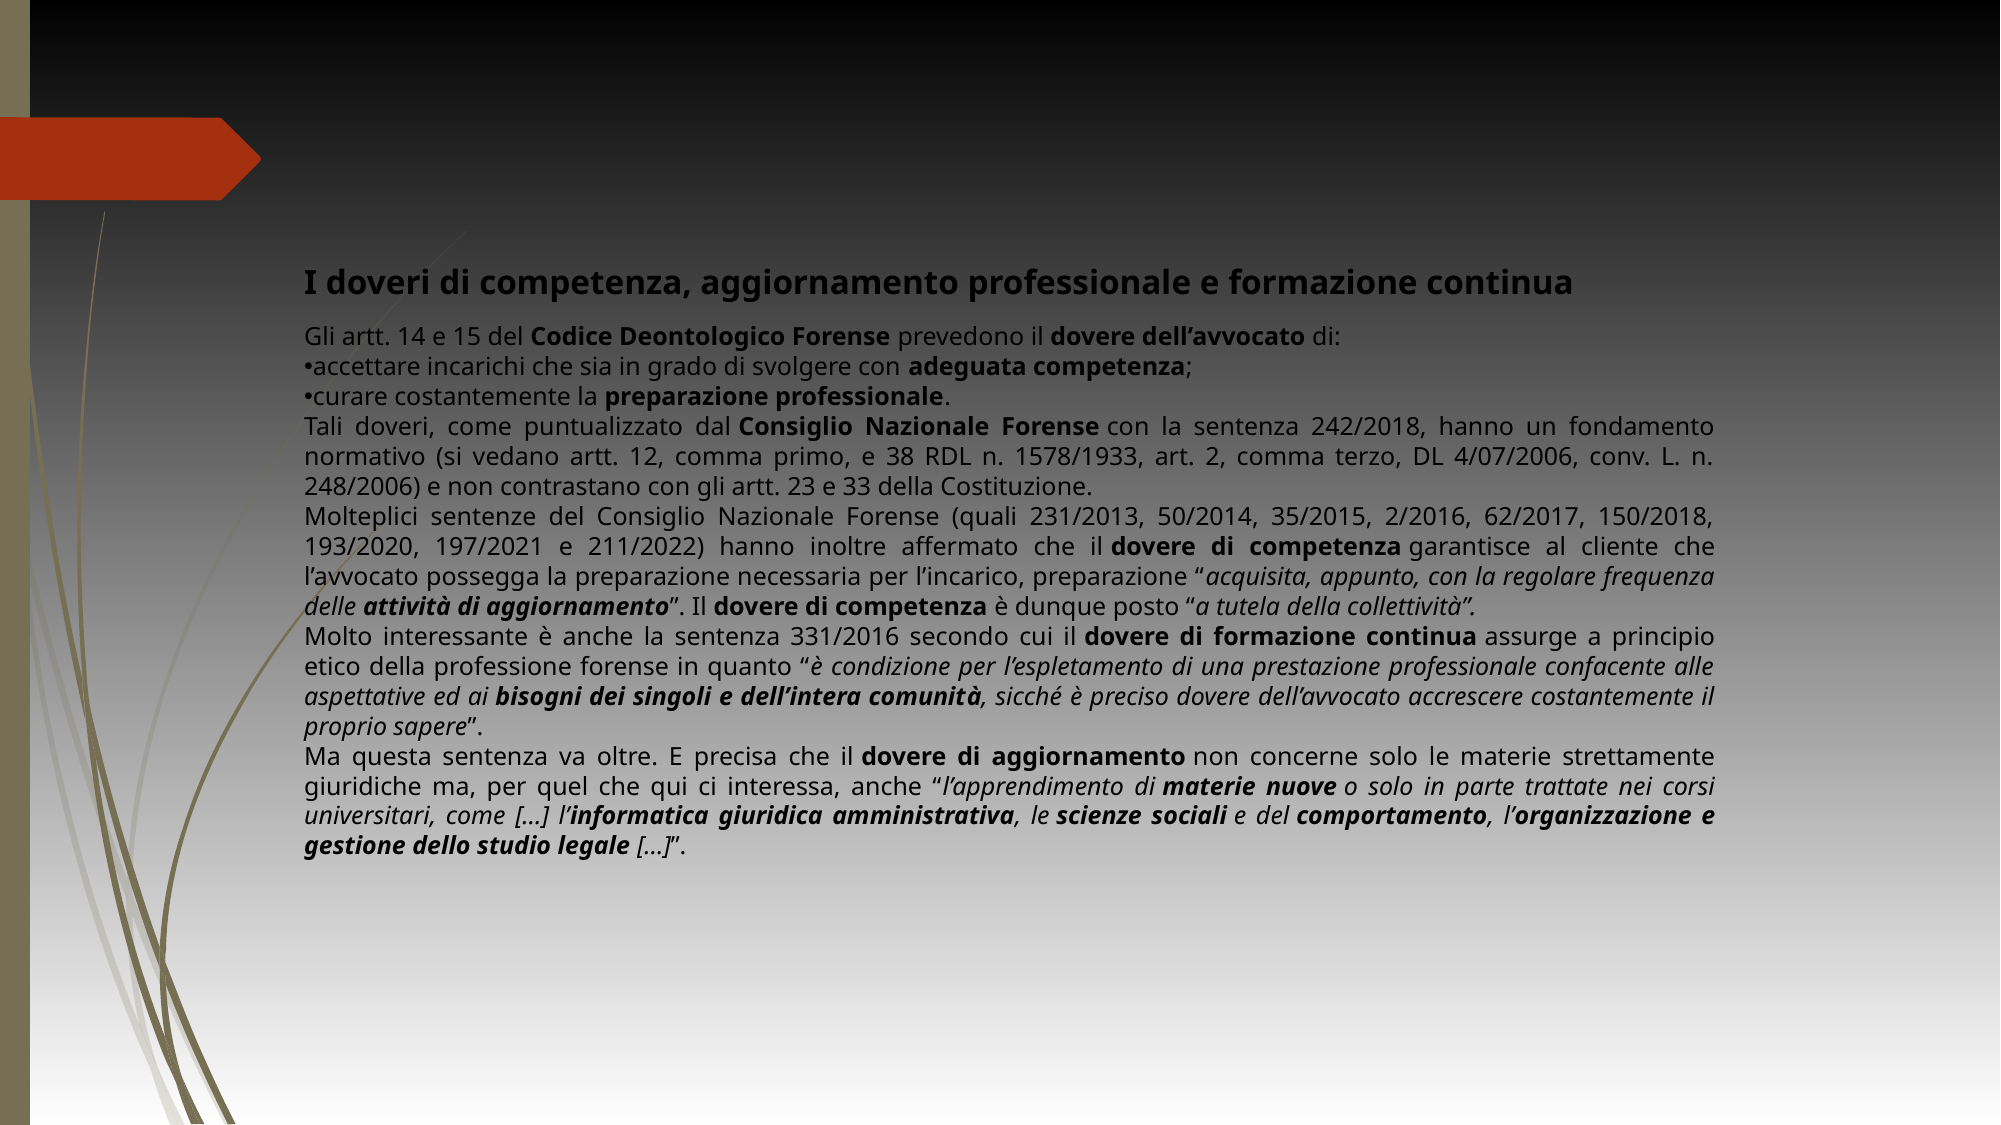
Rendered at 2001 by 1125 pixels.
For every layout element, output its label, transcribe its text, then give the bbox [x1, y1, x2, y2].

list I doveri di competenza, aggiornamento professionale e formazione continua Gli artt. 14 e 15 del Codice Deontologico Forense prevedono il dovere dell’avvocato di: accettare incarichi che sia in grado di svolgere con adeguata competenza; curare costantemente la preparazione professionale. Tali doveri, come puntualizzato dal Consiglio Nazionale Forense con la sentenza 242/2018, hanno un fondamento normativo (si vedano artt. 12, comma primo, e 38 RDL n. 1578/1933, art. 2, comma terzo, DL 4/07/2006, conv. L. n. 248/2006) e non contrastano con gli artt. 23 e 33 della Costituzione. Molteplici sentenze del Consiglio Nazionale Forense (quali 231/2013, 50/2014, 35/2015, 2/2016, 62/2017, 150/2018, 193/2020, 197/2021 e 211/2022) hanno inoltre affermato che il dovere di competenza garantisce al cliente che l’avvocato possegga la preparazione necessaria per l’incarico, preparazione “acquisita, appunto, con la regolare frequenza delle attività di aggiornamento”. Il dovere di competenza è dunque posto “a tutela della collettività”. Molto interessante è anche la sentenza 331/2016 secondo cui il dovere di formazione continua assurge a principio etico della professione forense in quanto “è condizione per l’espletamento di una prestazione professionale confacente alle aspettative ed ai bisogni dei singoli e dell’intera comunità, sicché è preciso dovere dell’avvocato accrescere costantemente il proprio sapere”. Ma questa sentenza va oltre. E precisa che il dovere di aggiornamento non concerne solo le materie strettamente giuridiche ma, per quel che qui ci interessa, anche “l’apprendimento di materie nuove o solo in parte trattate nei corsi universitari, come […] l’informatica giuridica amministrativa, le scienze sociali e del comportamento, l’organizzazione e gestione dello studio legale […]”. [289, 181, 1731, 940]
